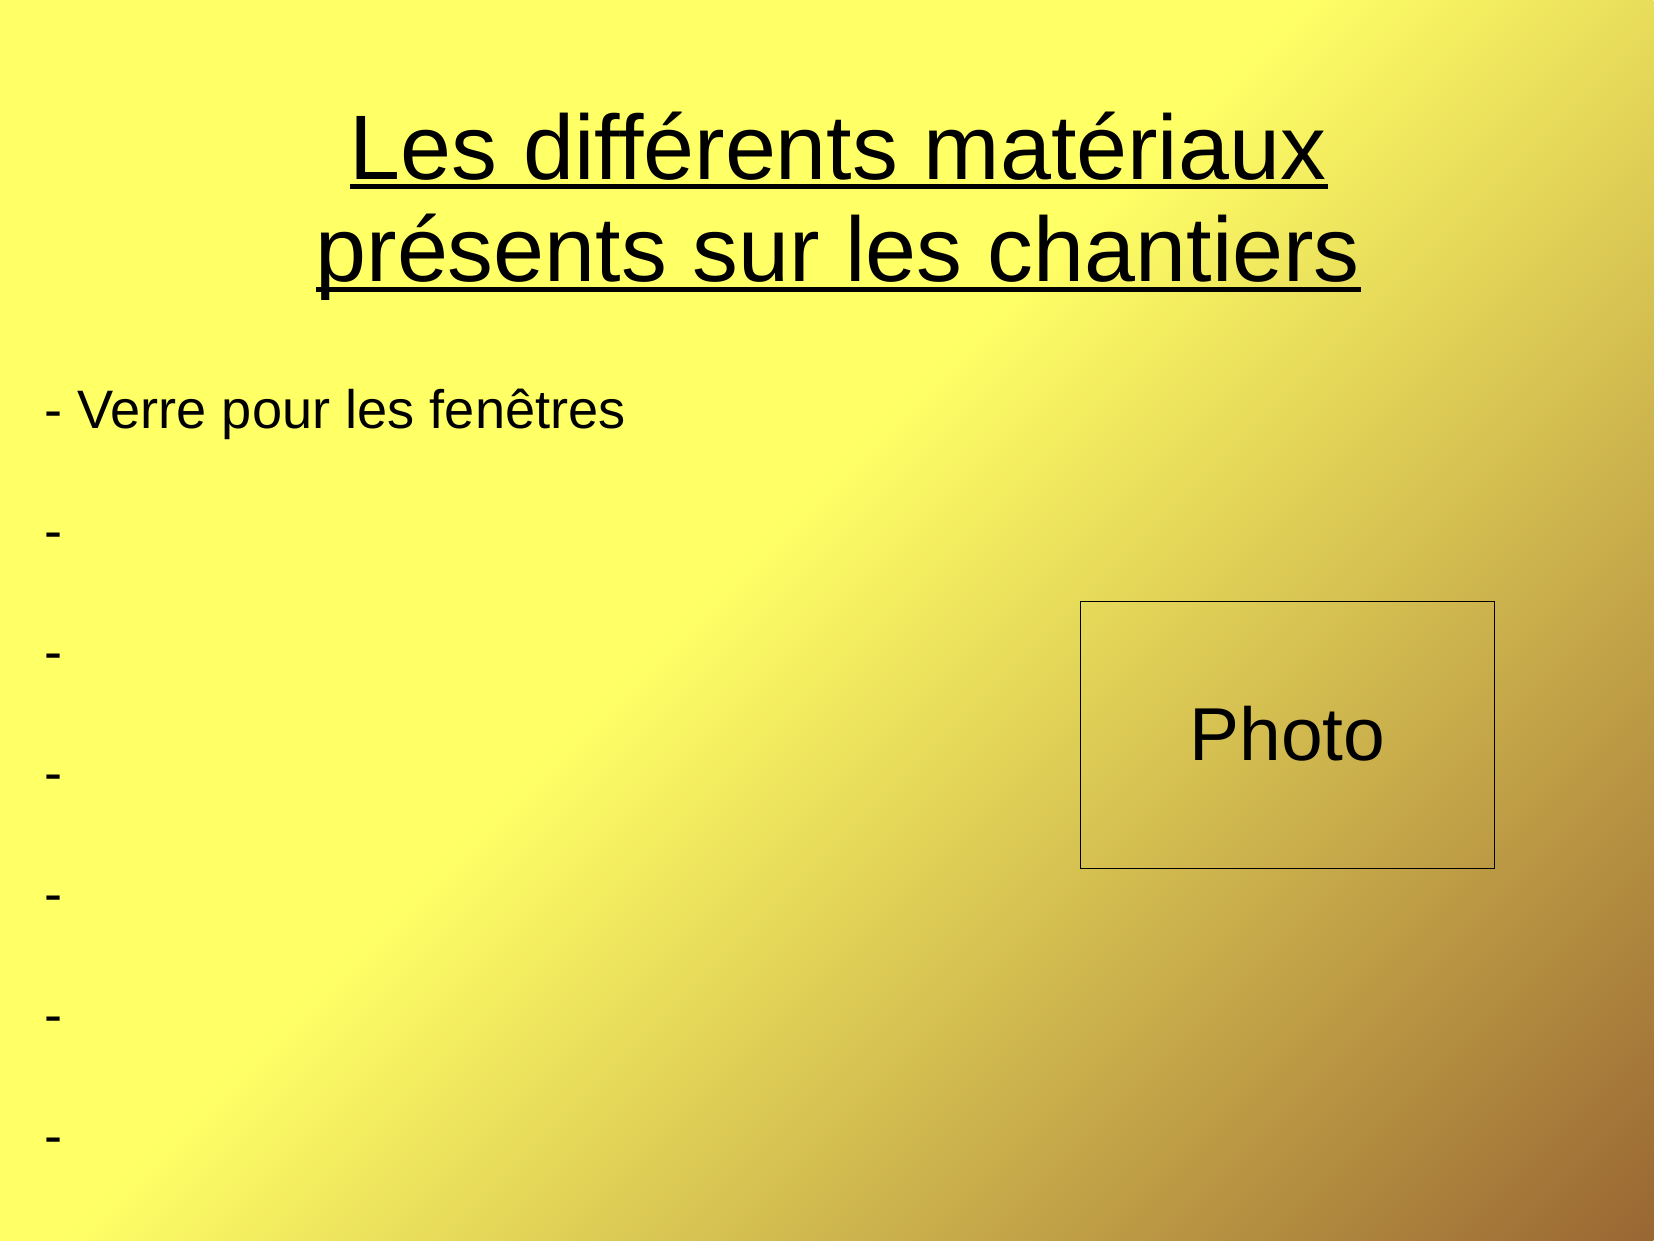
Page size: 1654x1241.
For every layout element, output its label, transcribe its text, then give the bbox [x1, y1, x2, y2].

text_box - Verre pour les fenêtres - - - - - - [29, 372, 680, 1174]
text_box Les différents matériaux présents sur les chantiers [188, 88, 1489, 309]
text_box Photo [1080, 601, 1495, 869]
